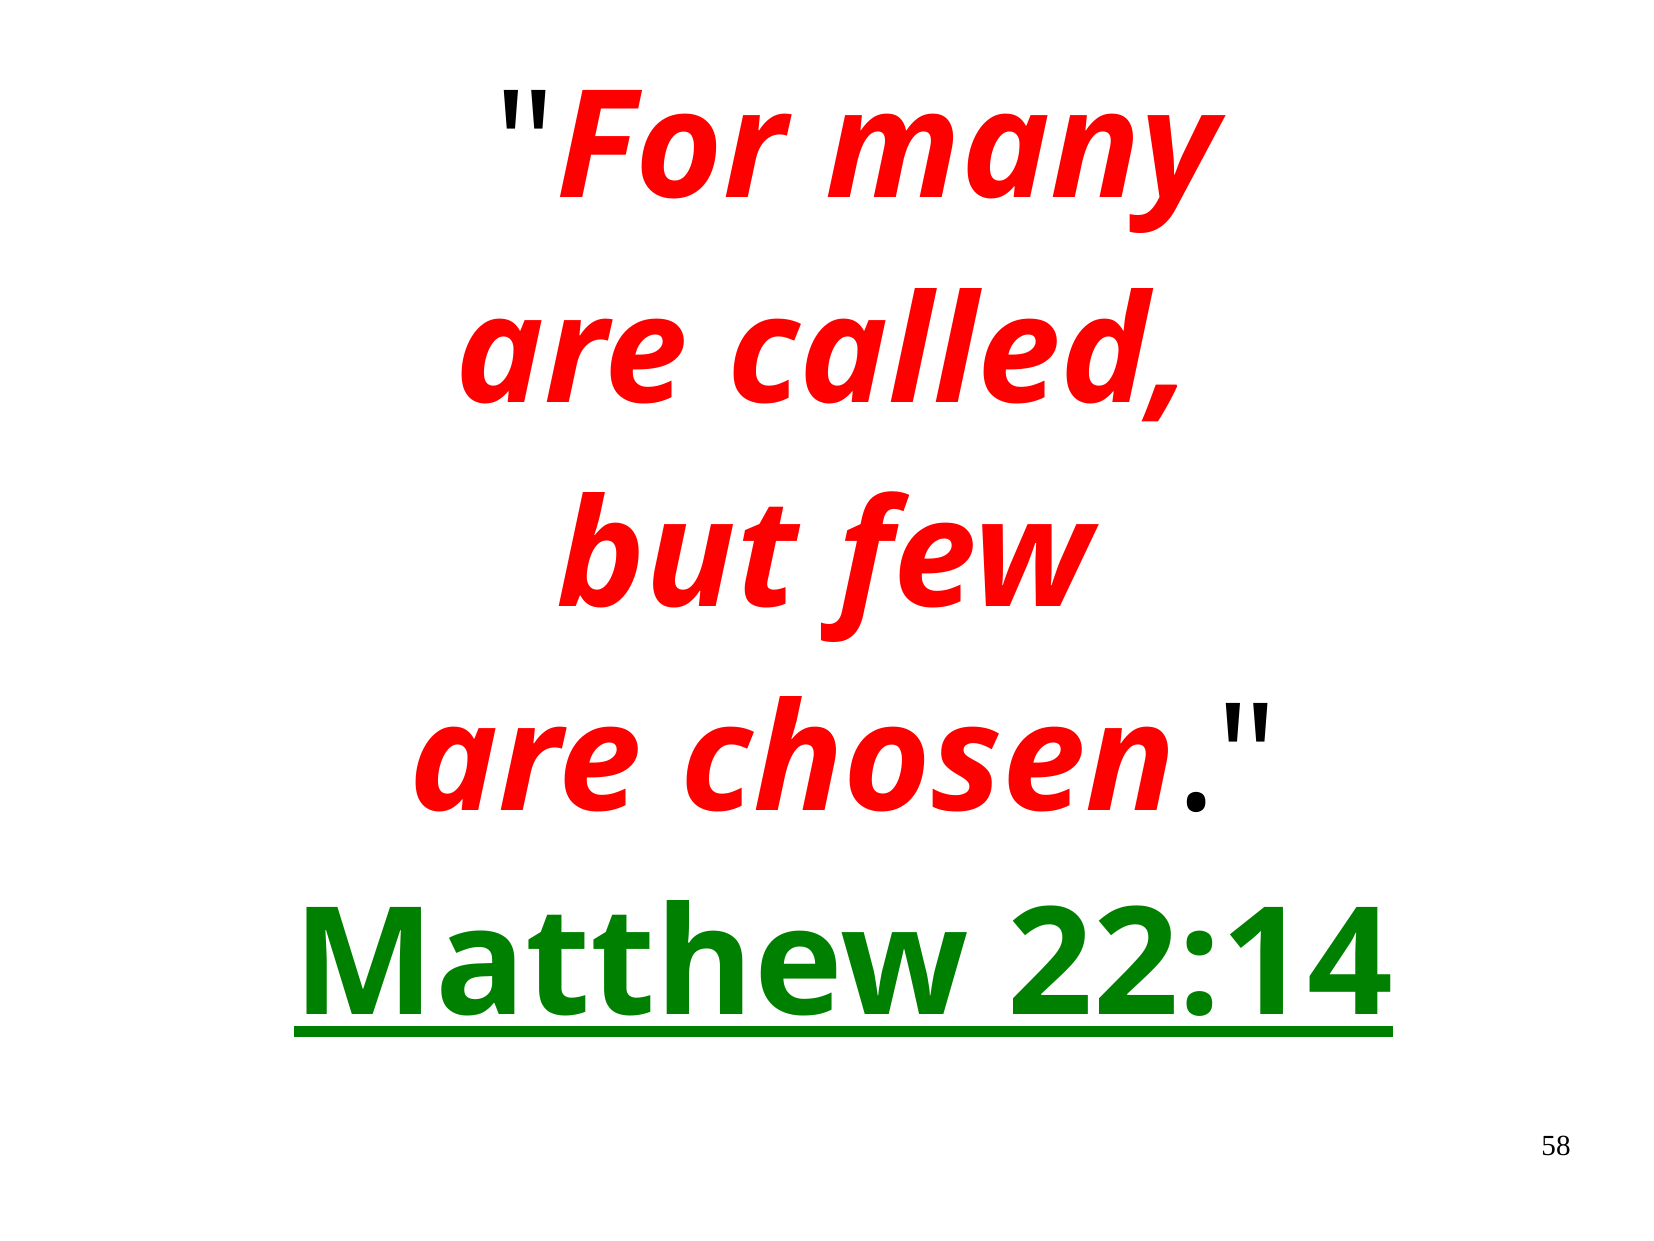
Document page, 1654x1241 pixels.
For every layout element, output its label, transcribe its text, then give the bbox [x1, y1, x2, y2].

list "For many are called, but few are chosen." Matthew 22:14 [37, 37, 1651, 1201]
